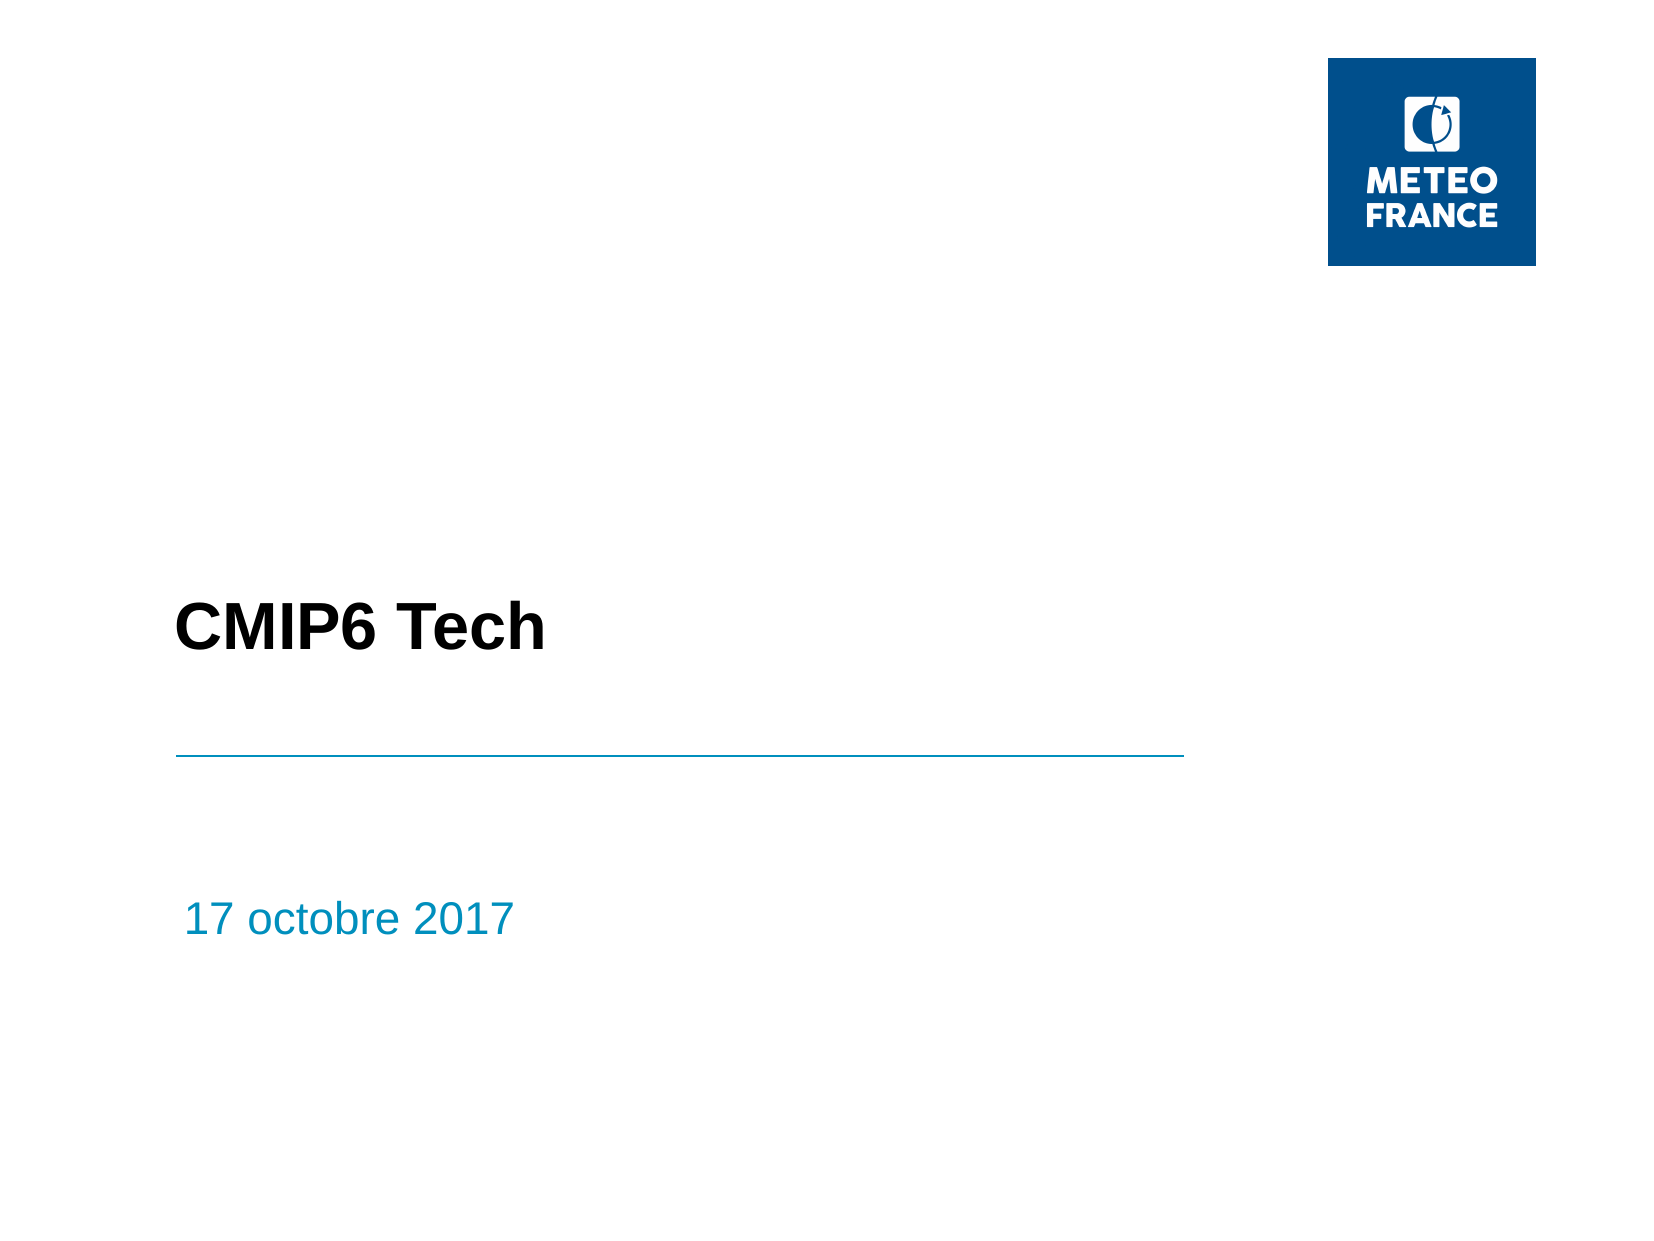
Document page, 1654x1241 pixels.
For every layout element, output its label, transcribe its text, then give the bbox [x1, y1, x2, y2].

title 17 octobre 2017 [183, 813, 1542, 973]
title CMIP6 Tech [174, 513, 1518, 739]
picture [1328, 58, 1536, 266]
